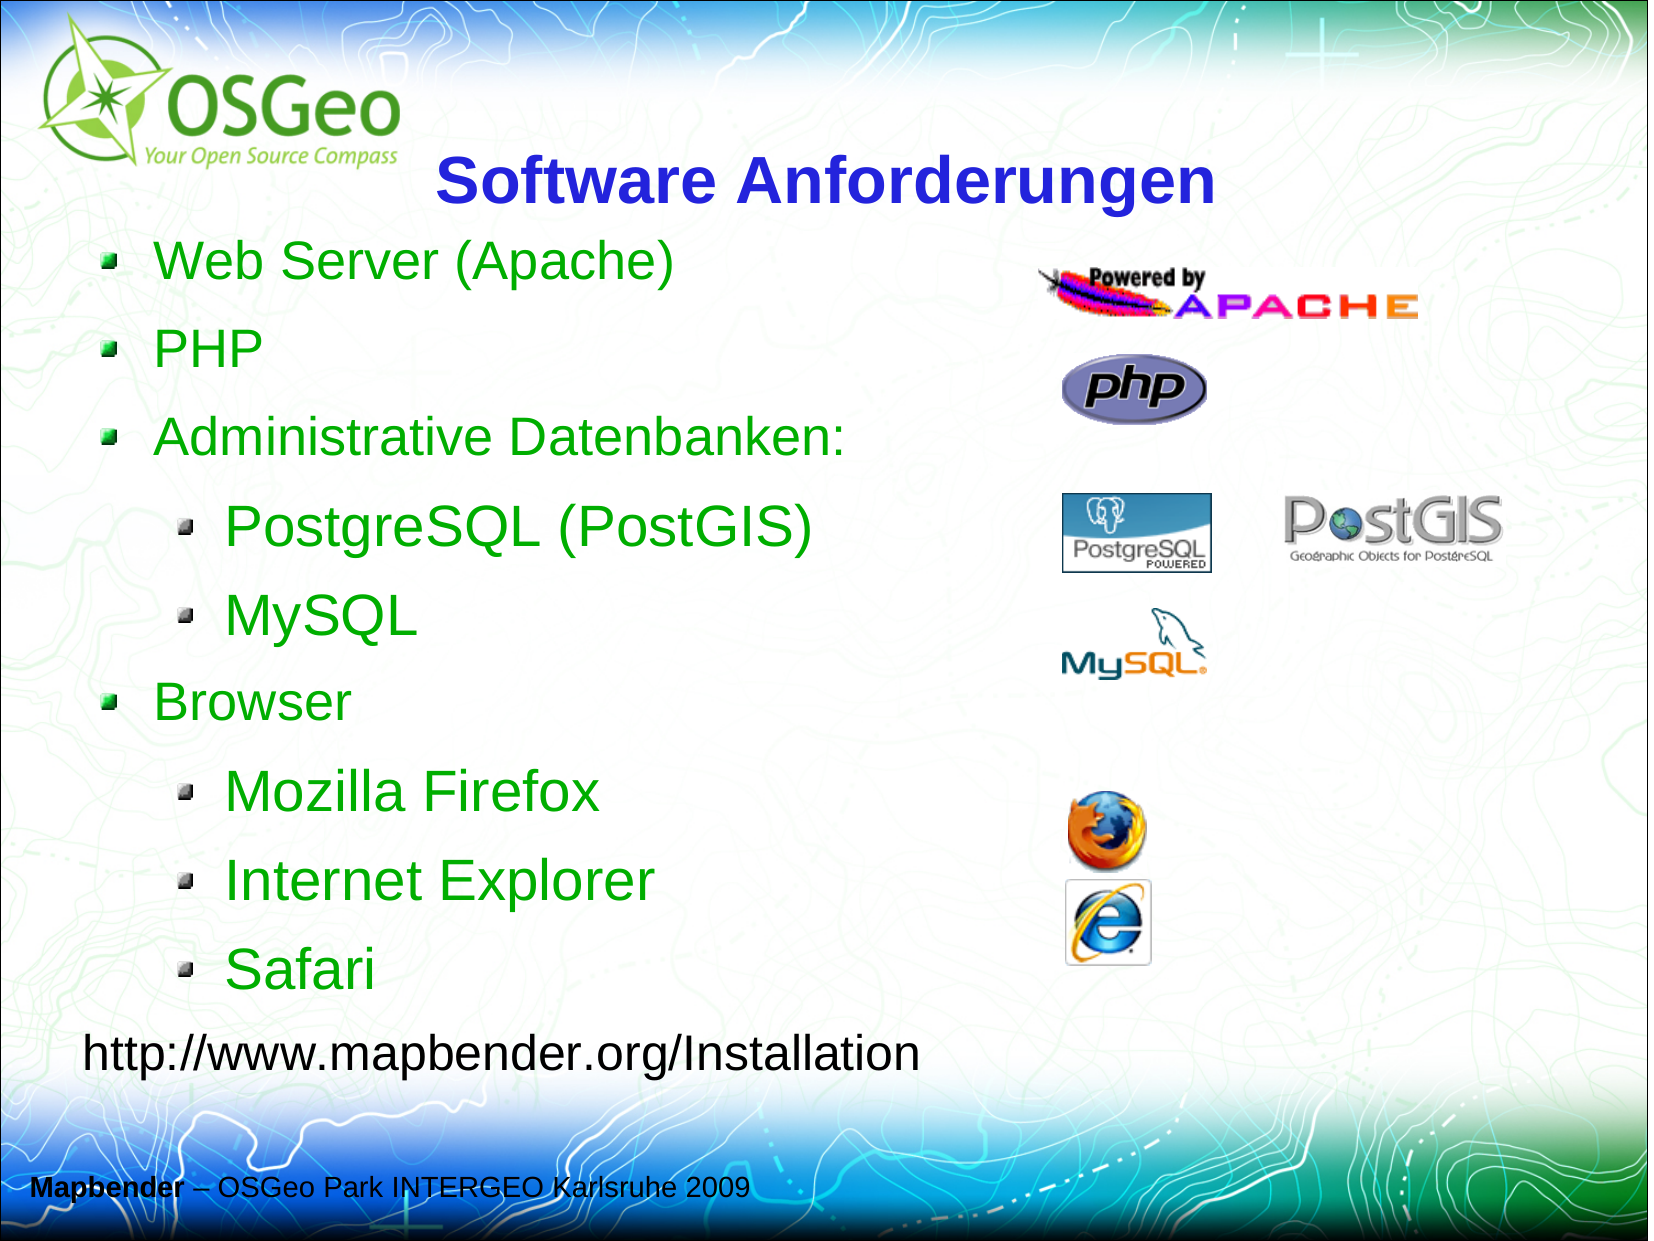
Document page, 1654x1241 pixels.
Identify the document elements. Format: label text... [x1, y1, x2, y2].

list Web Server (Apache) PHP Administrative Datenbanken: PostgreSQL (PostGIS) MySQL Browser Mozilla Firefox Internet Explorer Safari http://www.mapbender.org/Installation [82, 230, 1004, 1152]
picture [1, 1, 1647, 1240]
title Software Anforderungen [82, 106, 1571, 254]
